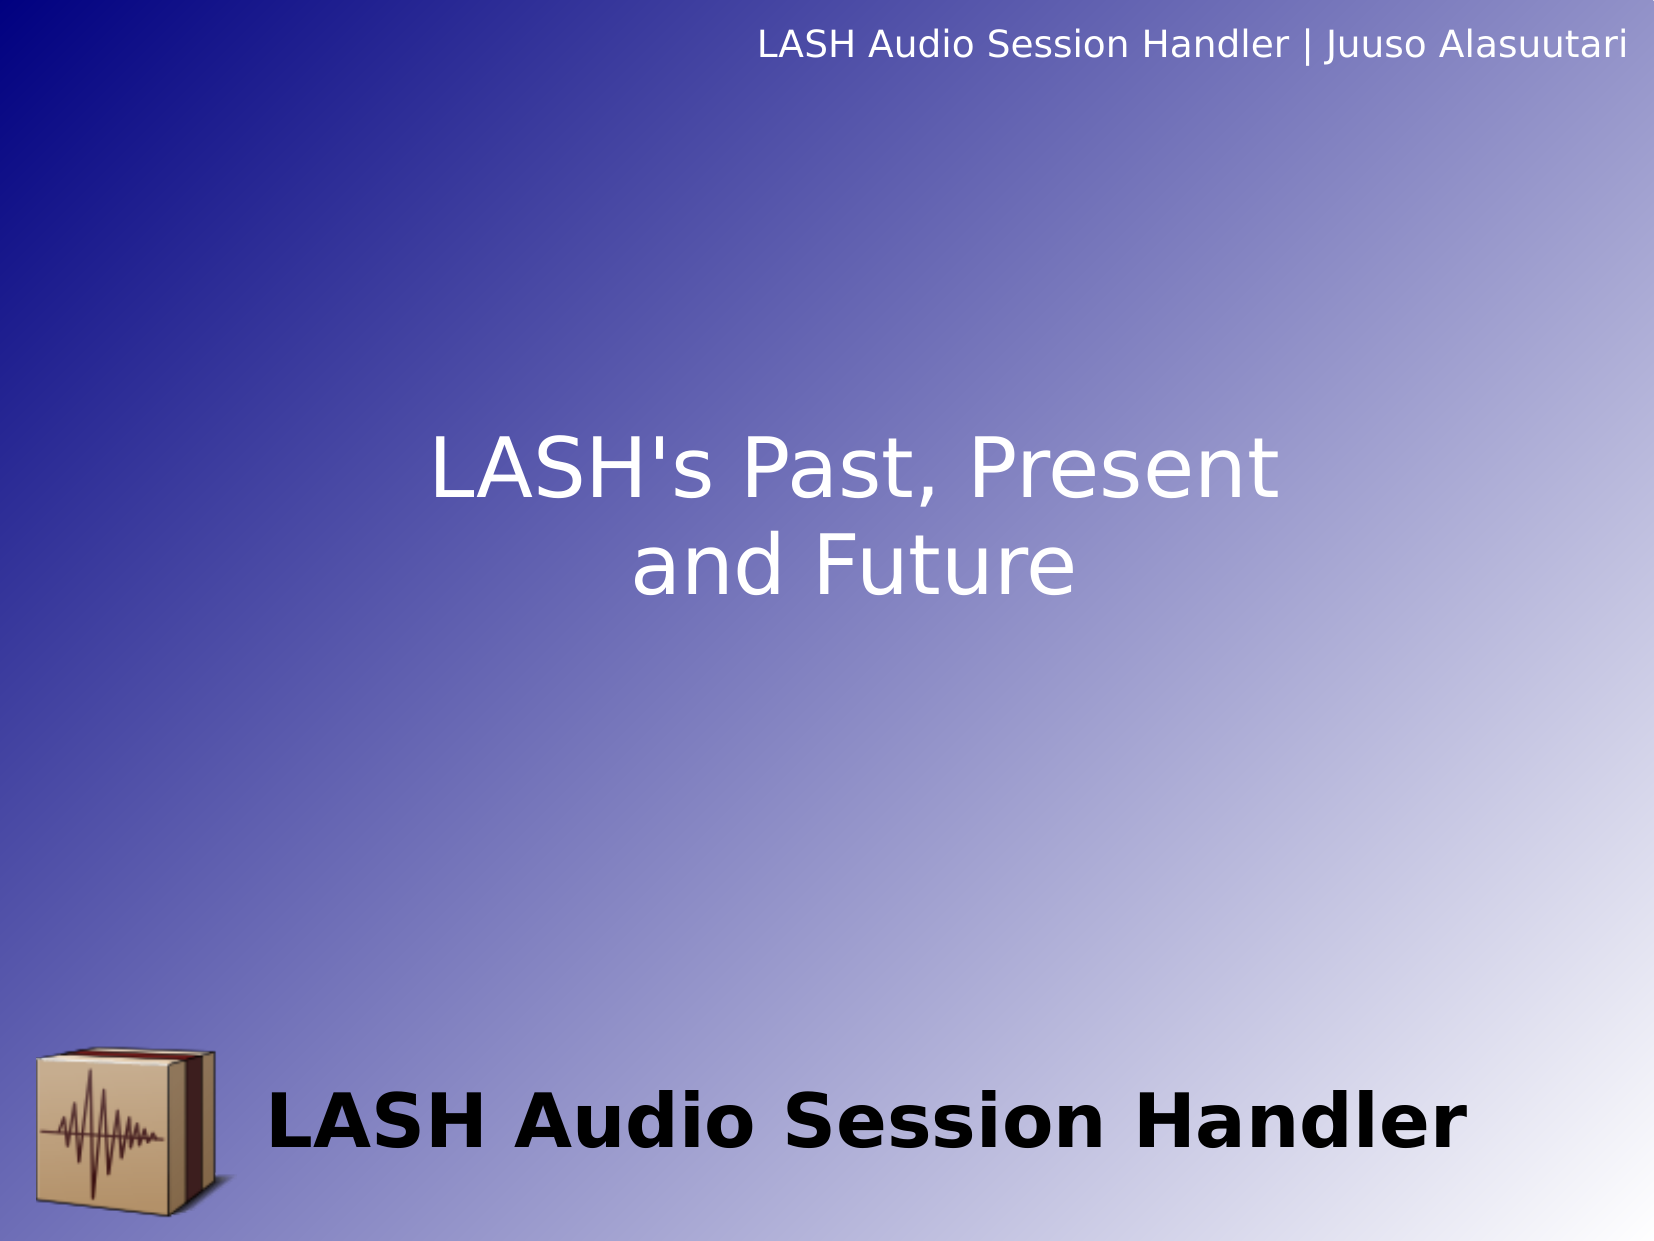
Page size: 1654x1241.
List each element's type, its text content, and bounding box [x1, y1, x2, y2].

title LASH Audio Session Handler [265, 1033, 1625, 1211]
text_box LASH's Past, Present and Future [413, 413, 1329, 623]
picture [36, 1033, 237, 1234]
